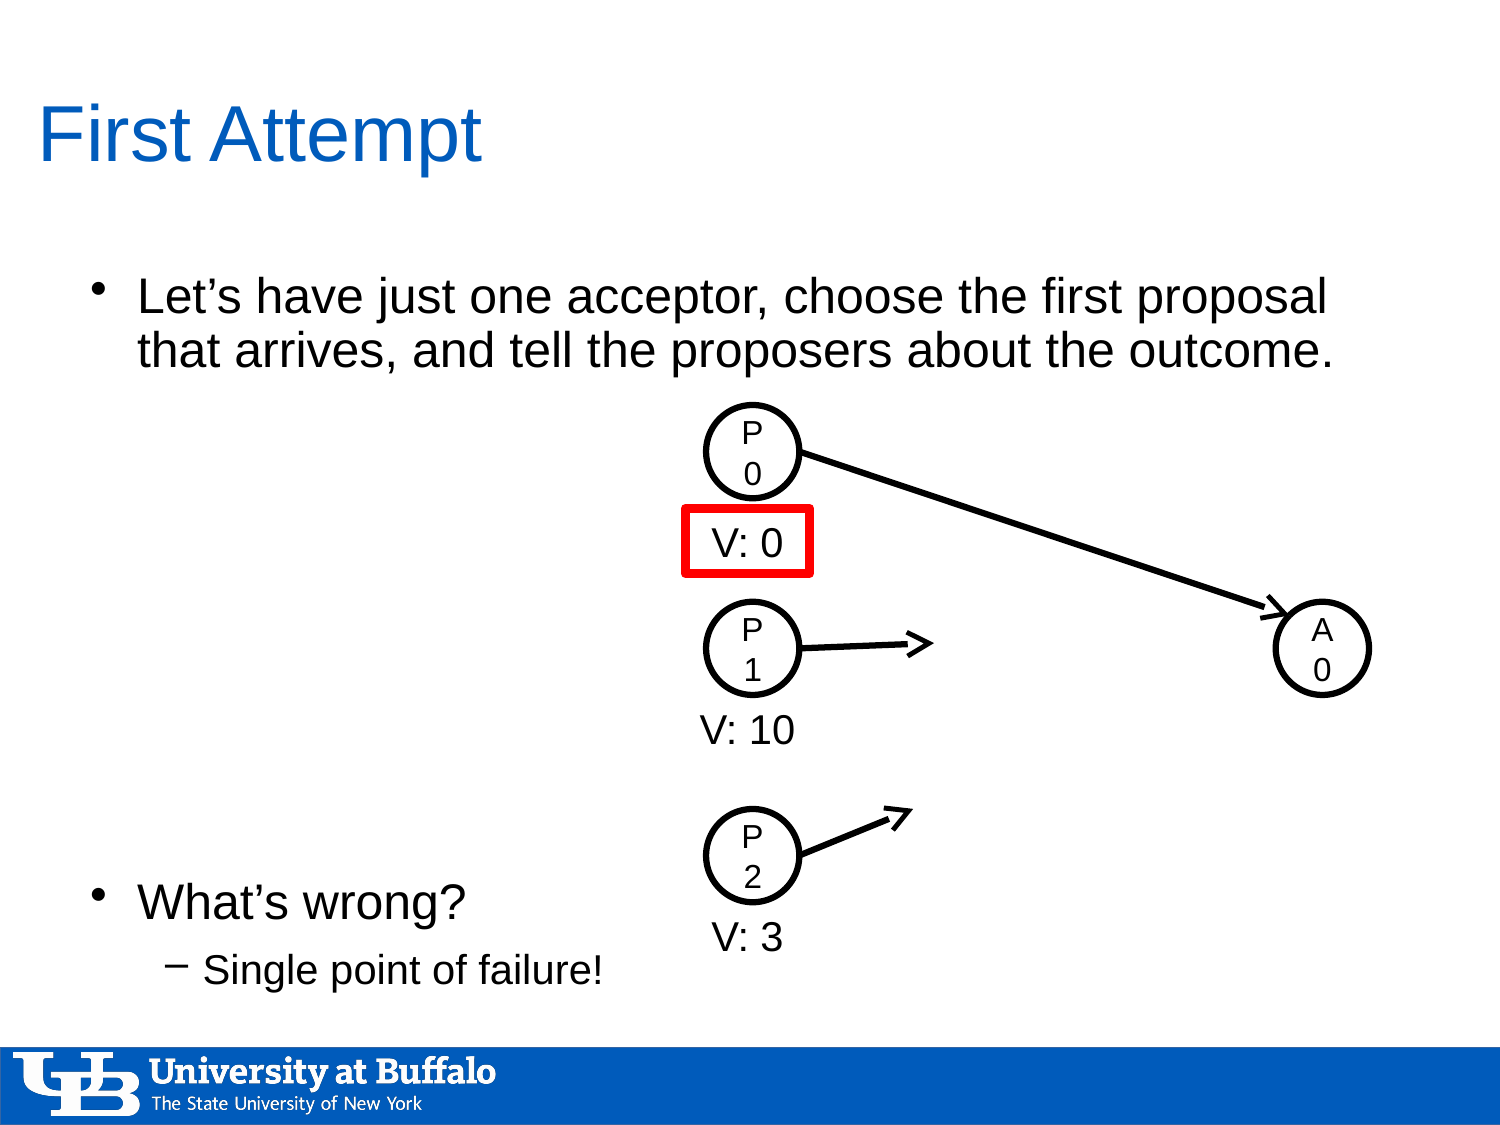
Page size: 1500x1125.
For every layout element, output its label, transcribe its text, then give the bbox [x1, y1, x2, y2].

text_box P1 [706, 601, 800, 695]
text_box V: 0 [690, 513, 805, 569]
text_box P2 [706, 808, 800, 902]
text_box P0 [706, 404, 800, 499]
text_box [799, 451, 1290, 616]
text_box V: 3 [674, 902, 820, 968]
text_box [799, 643, 935, 649]
text_box V: 0 [674, 508, 681, 574]
text_box [799, 808, 914, 856]
text_box V: 0 [814, 508, 820, 574]
title First Attempt [37, 95, 1388, 173]
picture [13, 1052, 496, 1116]
text_box A0 [1275, 601, 1370, 695]
list Let’s have just one acceptor, choose the first proposal that arrives, and tell the proposers about the outcome. What’s wrong? Single point of failure! [75, 263, 1425, 916]
text_box V: 10 [674, 695, 820, 760]
